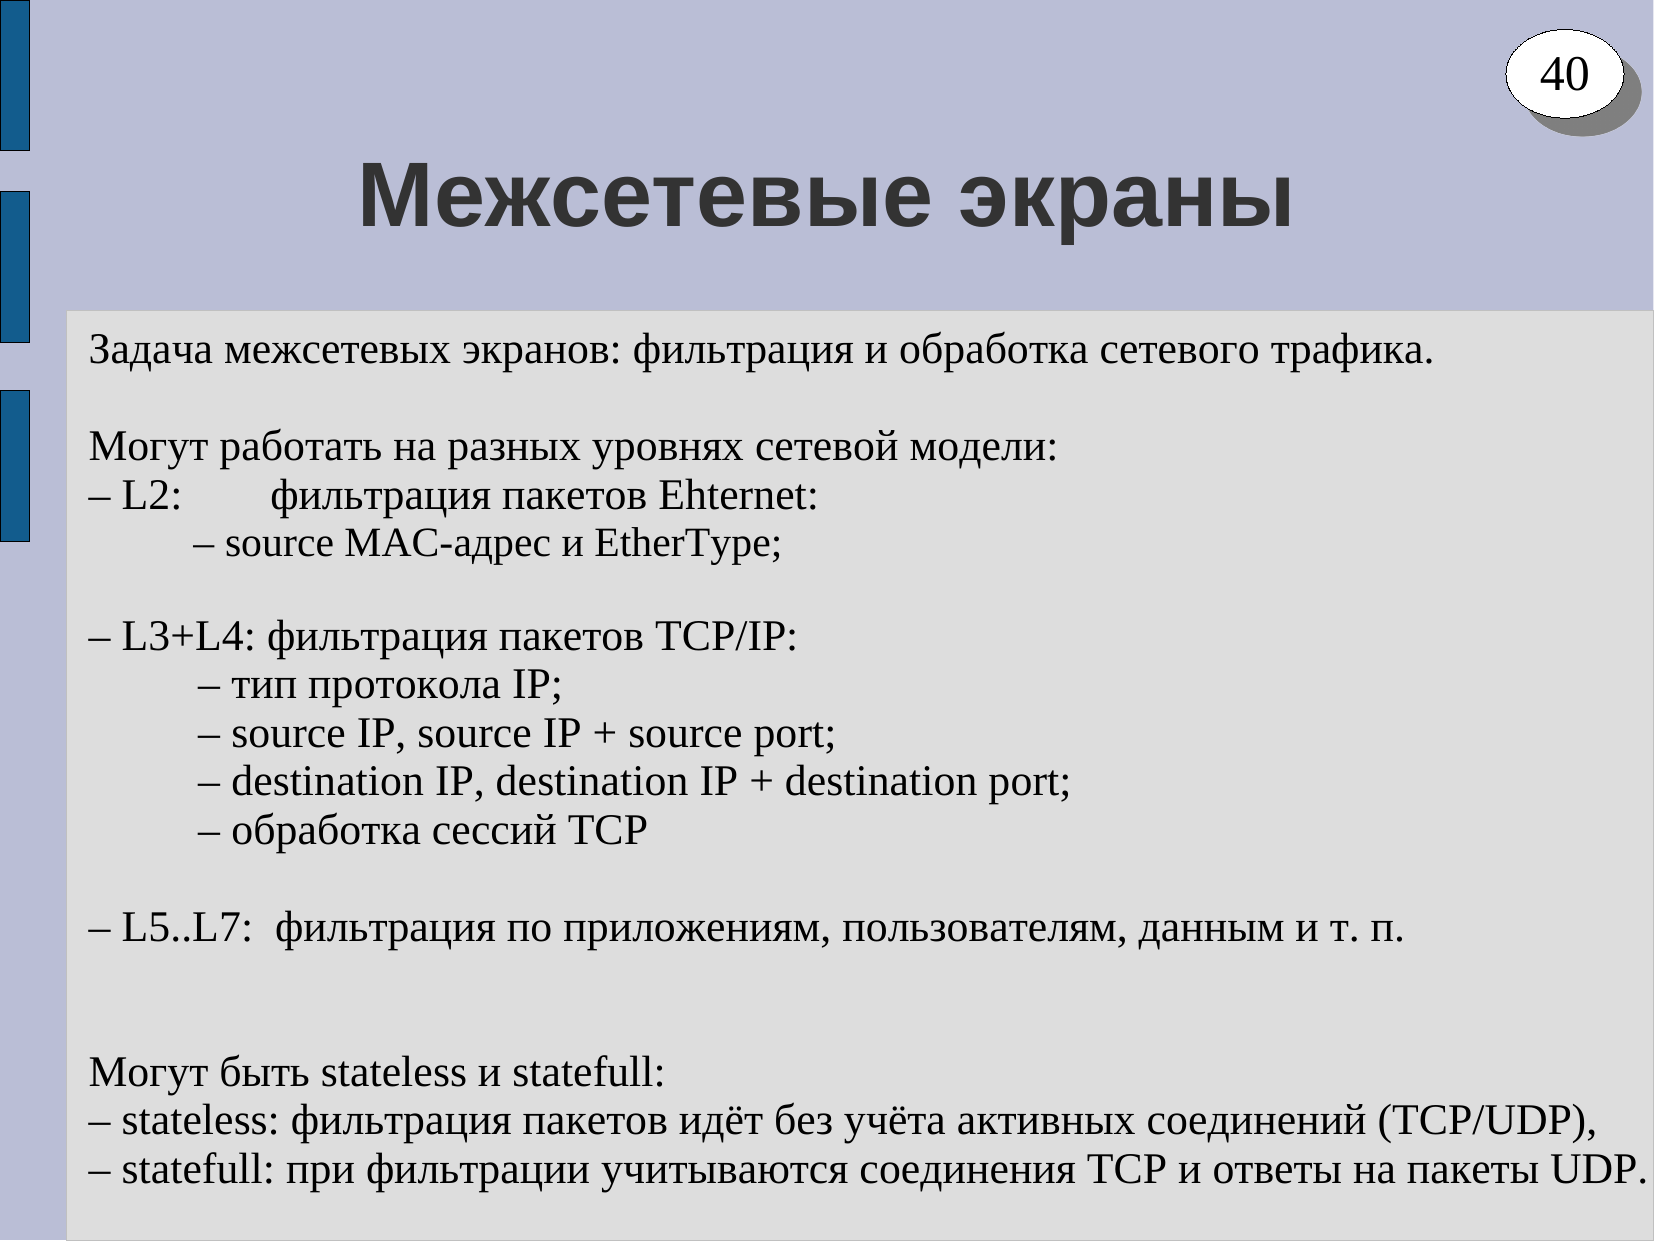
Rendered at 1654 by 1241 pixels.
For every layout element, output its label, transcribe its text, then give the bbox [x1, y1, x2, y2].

text_box Задача межсетевых экранов: фильтрация и обработка сетевого трафика. Могут работать на разных уровнях сетевой модели: – L2: фильтрация пакетов Ehternet: – source MAC-адрес и EtherType; – L3+L4: фильтрация пакетов TCP/IP: – тип протокола IP; – source IP, source IP + source port; – destination IP, destination IP + destination port; – обработка сессий TCP – L5..L7: фильтрация по приложениям, пользователям, данным и т. п. Могут быть stateless и statefull: – stateless: фильтрация пакетов идёт без учёта активных соединений (TCP/UDP), – statefull: при фильтрации учитываются соединения TCP и ответы на пакеты UDP. [88, 324, 1651, 1241]
title Межсетевые экраны [121, 91, 1534, 299]
text_box 40 [1505, 29, 1625, 119]
